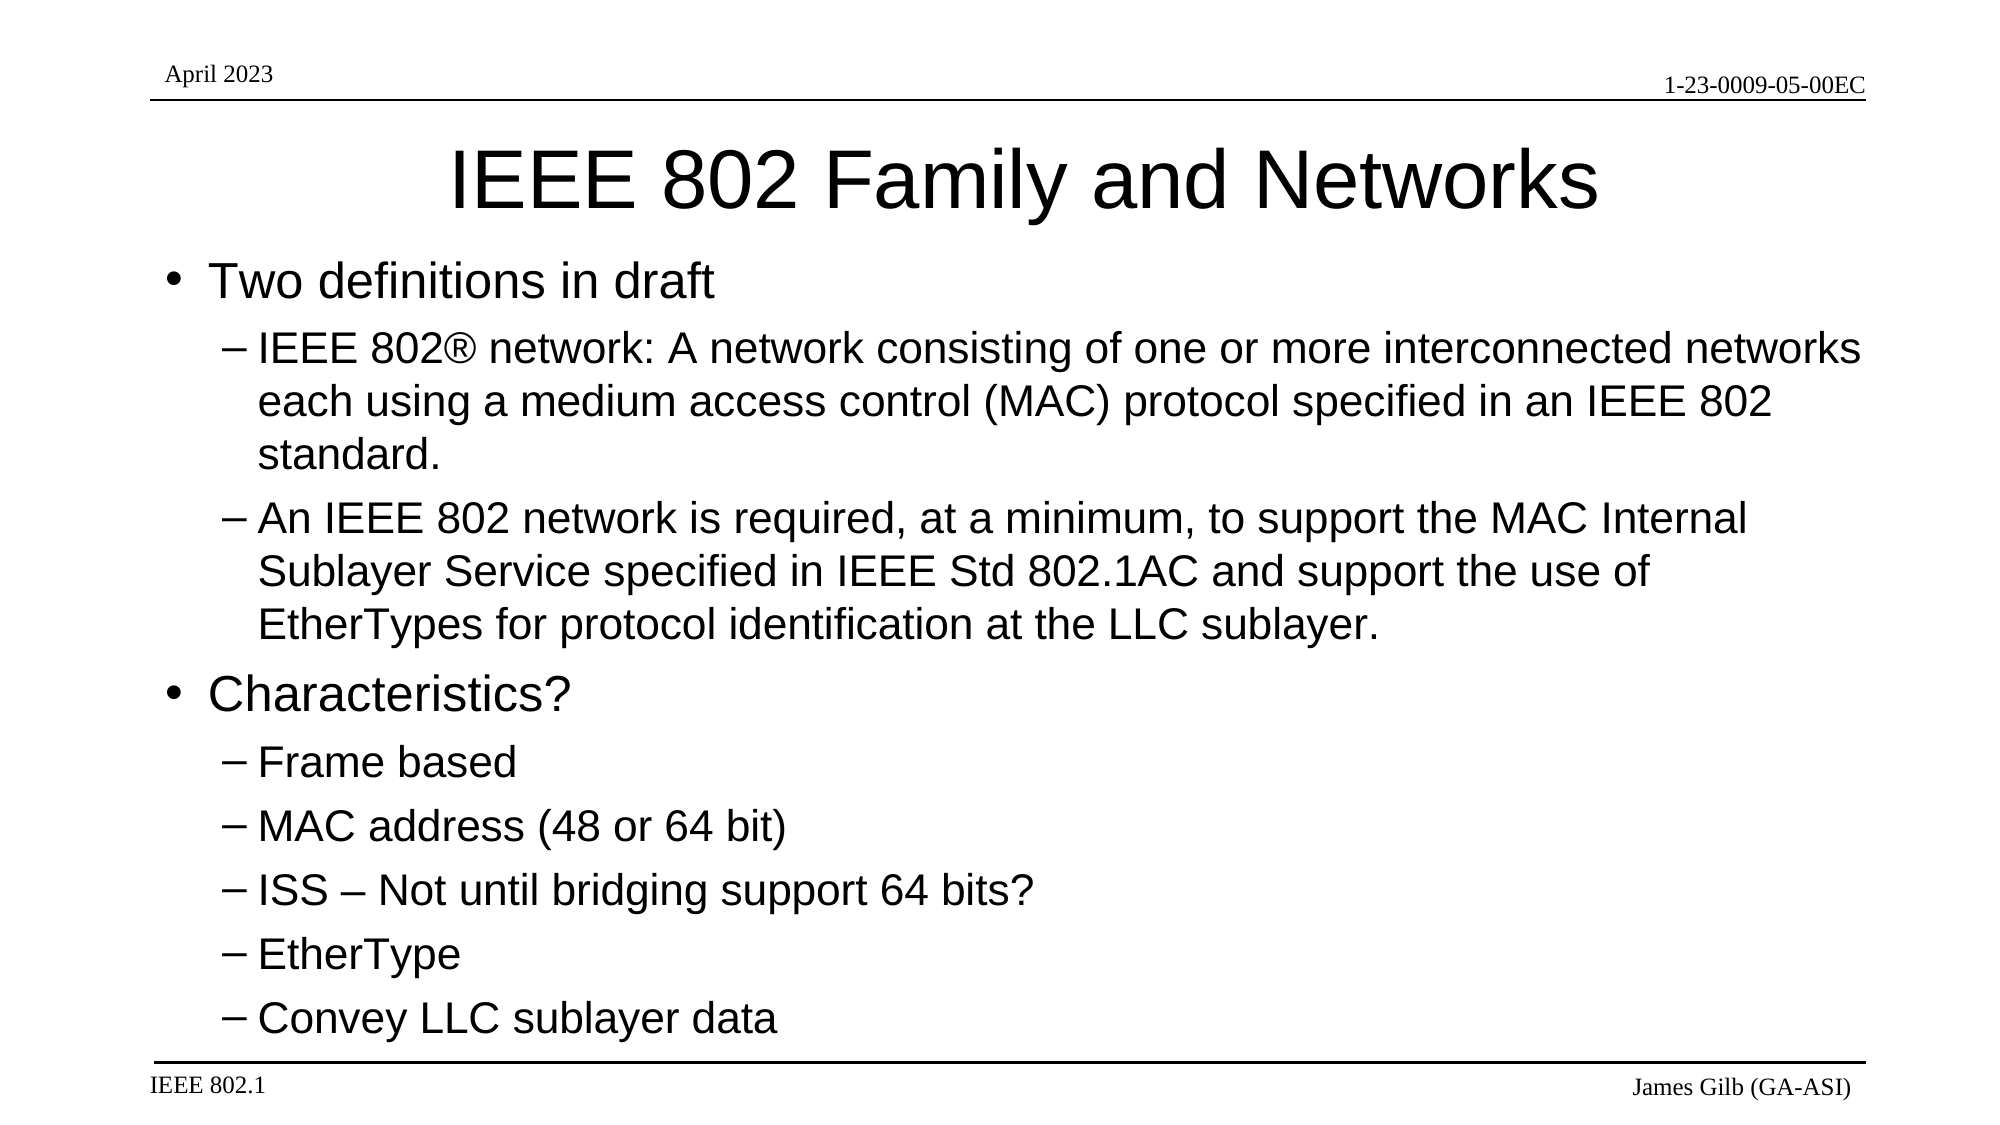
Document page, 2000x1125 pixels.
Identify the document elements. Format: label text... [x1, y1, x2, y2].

title IEEE 802 Family and Networks [149, 112, 1900, 238]
list Two definitions in draft IEEE 802® network: A network consisting of one or more interconnected networks each using a medium access control (MAC) protocol specified in an IEEE 802 standard. An IEEE 802 network is required, at a minimum, to support the MAC Internal Sublayer Service specified in IEEE Std 802.1AC and support the use of EtherTypes for protocol identification at the LLC sublayer. Characteristics? Frame based MAC address (48 or 64 bit) ISS – Not until bridging support 64 bits? EtherType Convey LLC sublayer data [150, 239, 1900, 1051]
